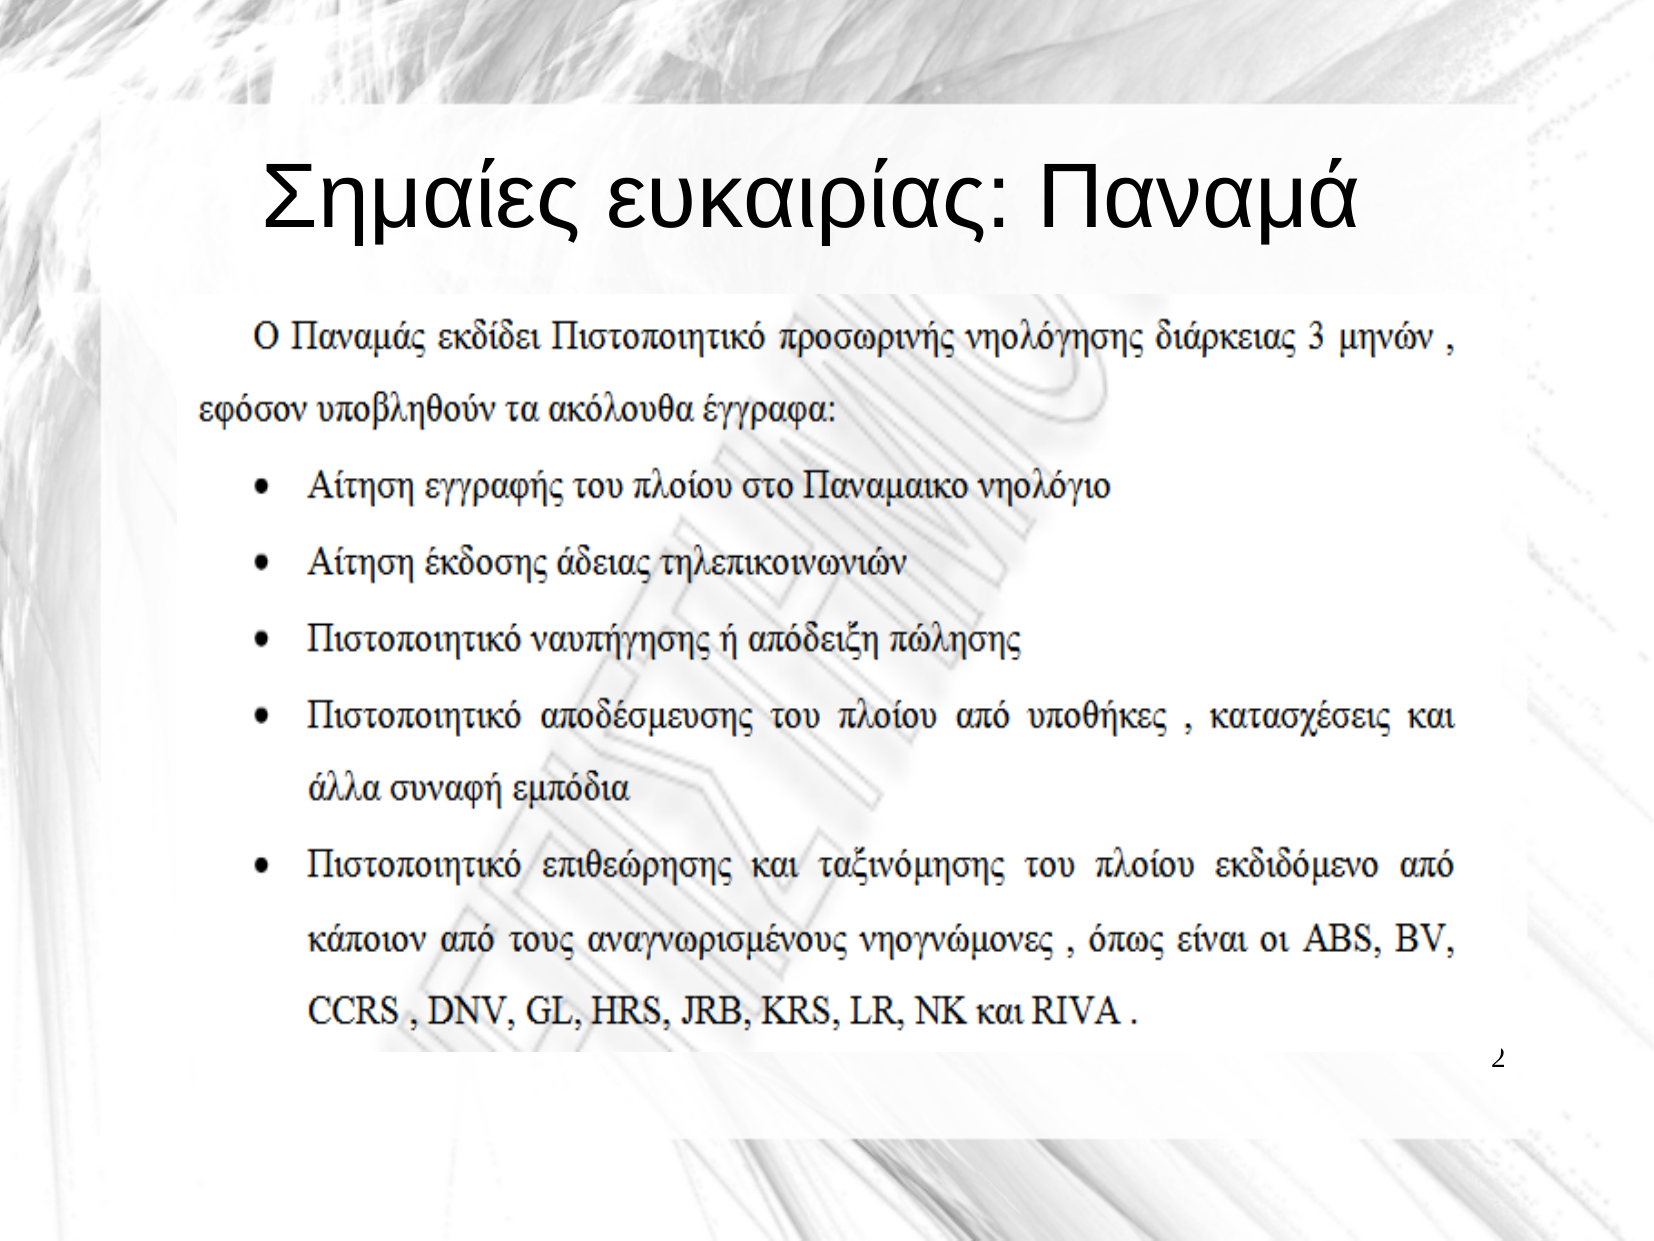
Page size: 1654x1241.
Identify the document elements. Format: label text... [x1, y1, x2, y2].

picture [0, 0, 1654, 1241]
title Σημαίες ευκαιρίας: Παναμά [118, 112, 1506, 281]
